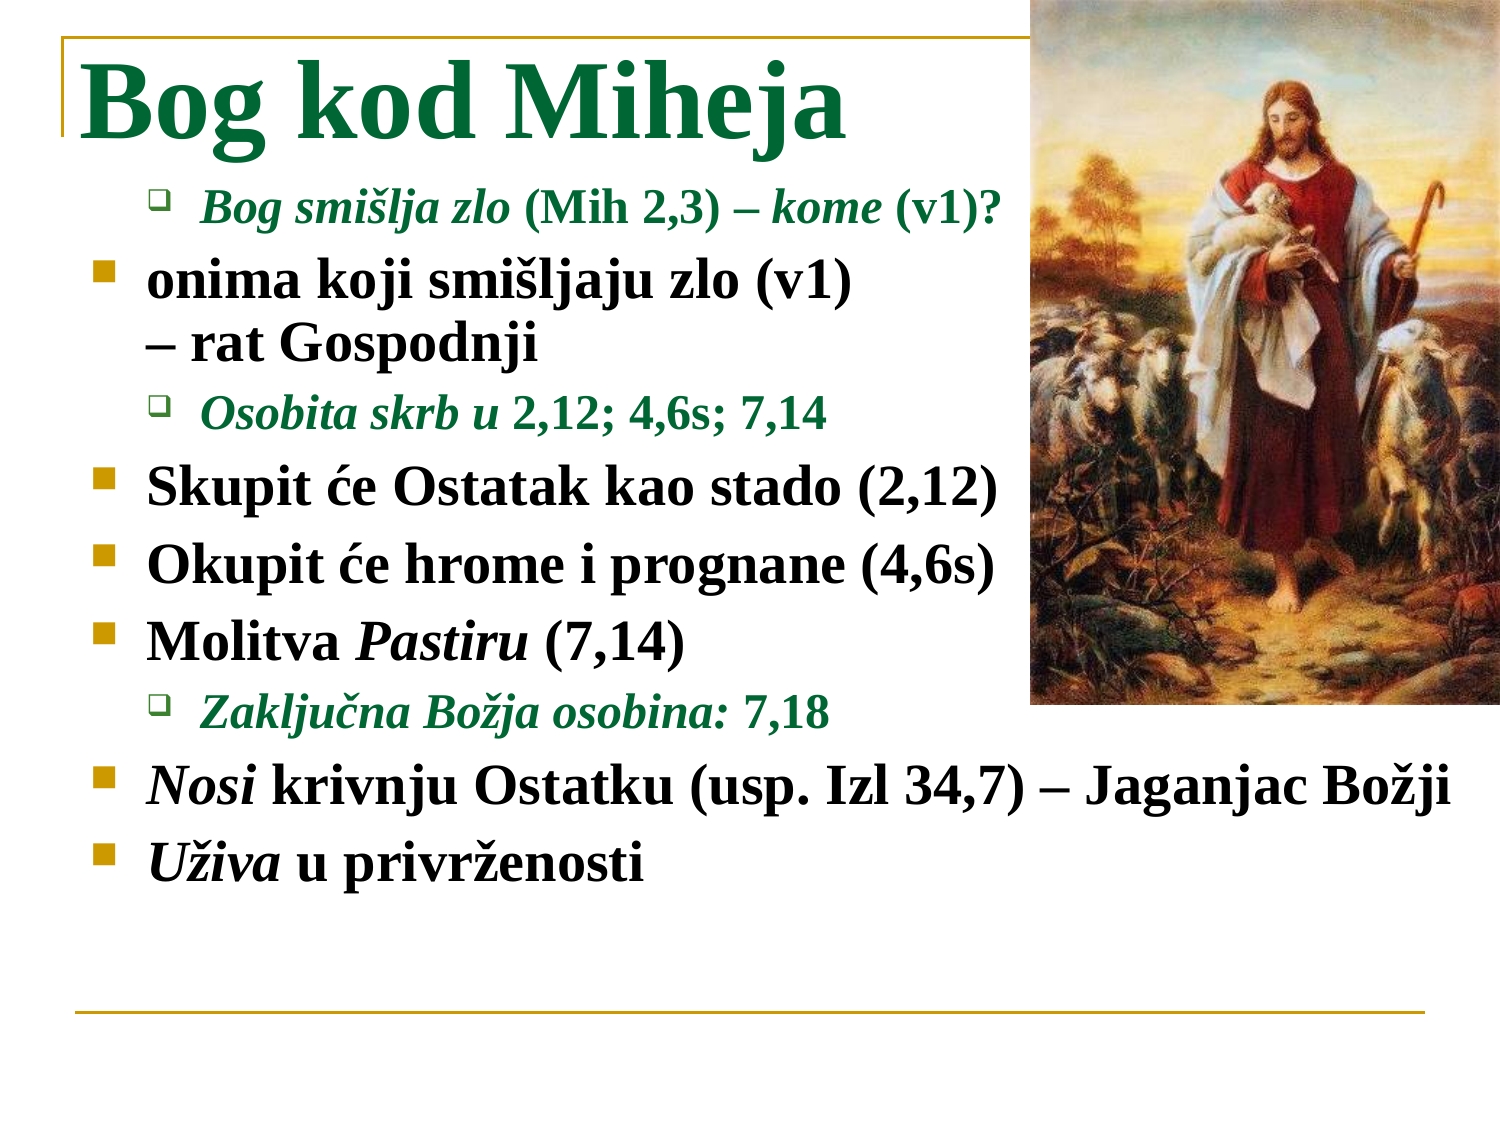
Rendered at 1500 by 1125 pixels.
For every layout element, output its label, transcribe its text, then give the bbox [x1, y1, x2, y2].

list Bog smišlja zlo (Mih 2,3) – kome (v1)? onima koji smišljaju zlo (v1) – rat Gospodnji Osobita skrb u 2,12; 4,6s; 7,14 Skupit će Ostatak kao stado (2,12) Okupit će hrome i prognane (4,6s) Molitva Pastiru (7,14) Zaključna Božja osobina: 7,18 Nosi krivnju Ostatku (usp. Izl 34,7) – Jaganjac Božji Uživa u privrženosti [74, 172, 1495, 1006]
picture [1030, 0, 1500, 705]
title Bog kod Miheja [64, 19, 1030, 206]
